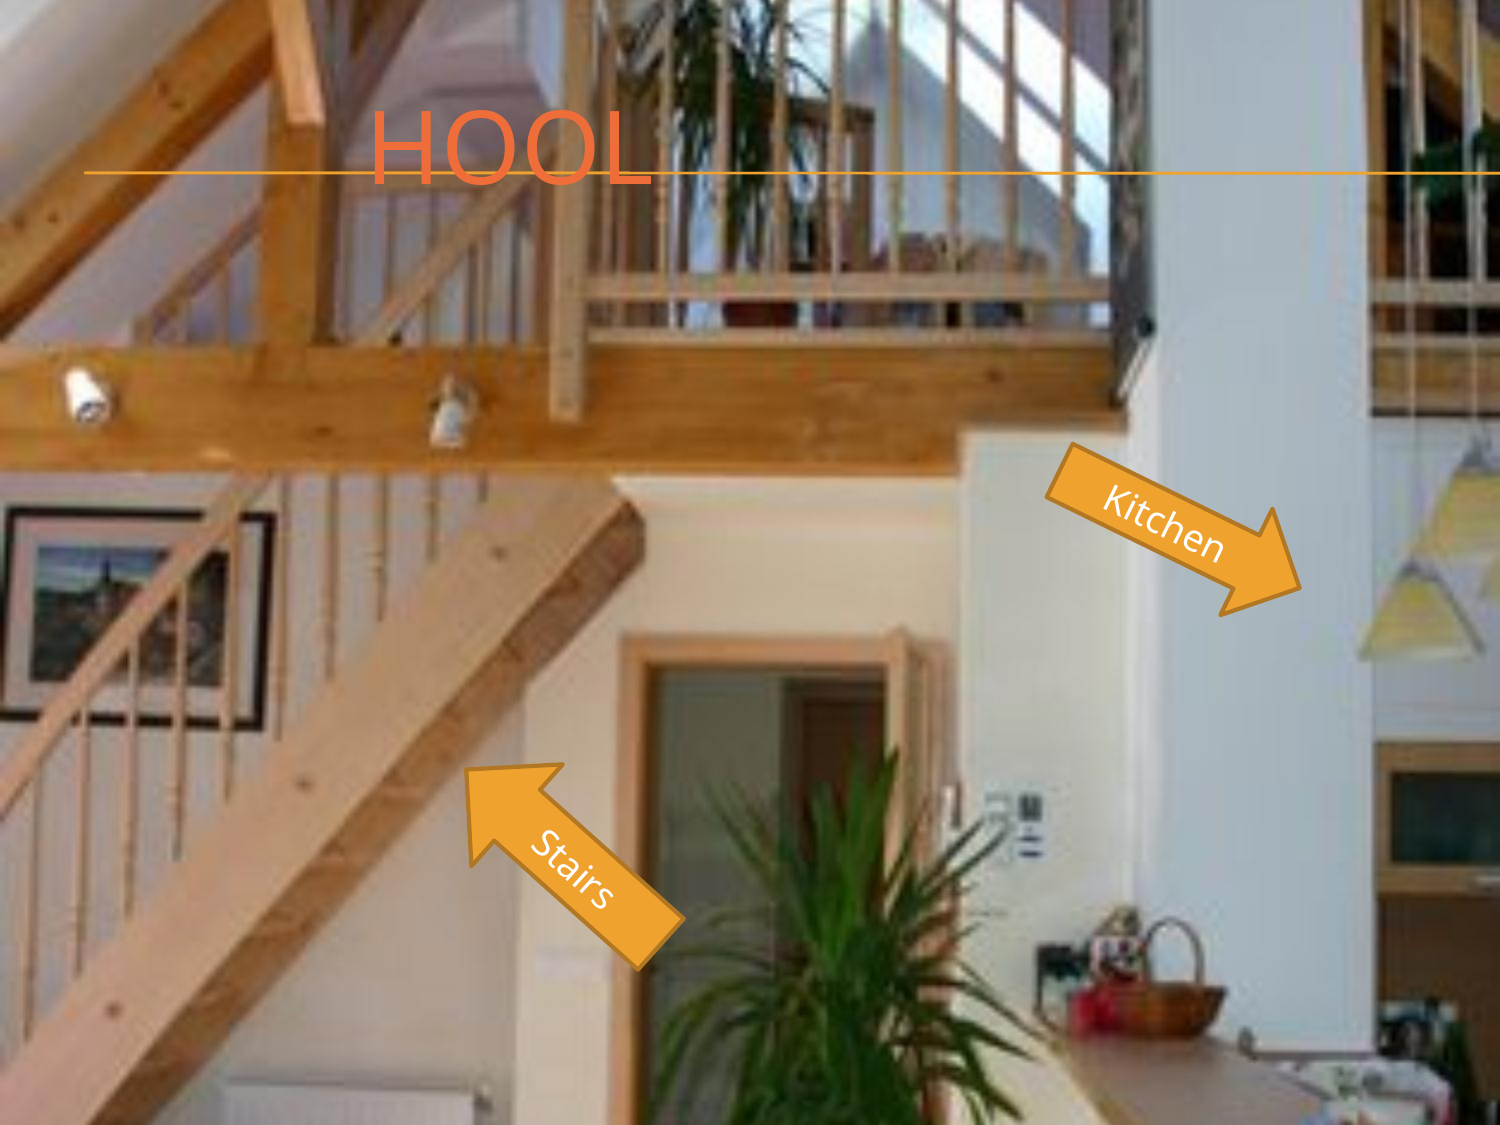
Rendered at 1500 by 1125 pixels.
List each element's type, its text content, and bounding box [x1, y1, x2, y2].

title hool [50, 75, 1475, 213]
picture [0, 0, 1500, 1125]
text_box Stairs [466, 764, 684, 970]
text_box Kitchen [1046, 443, 1300, 616]
